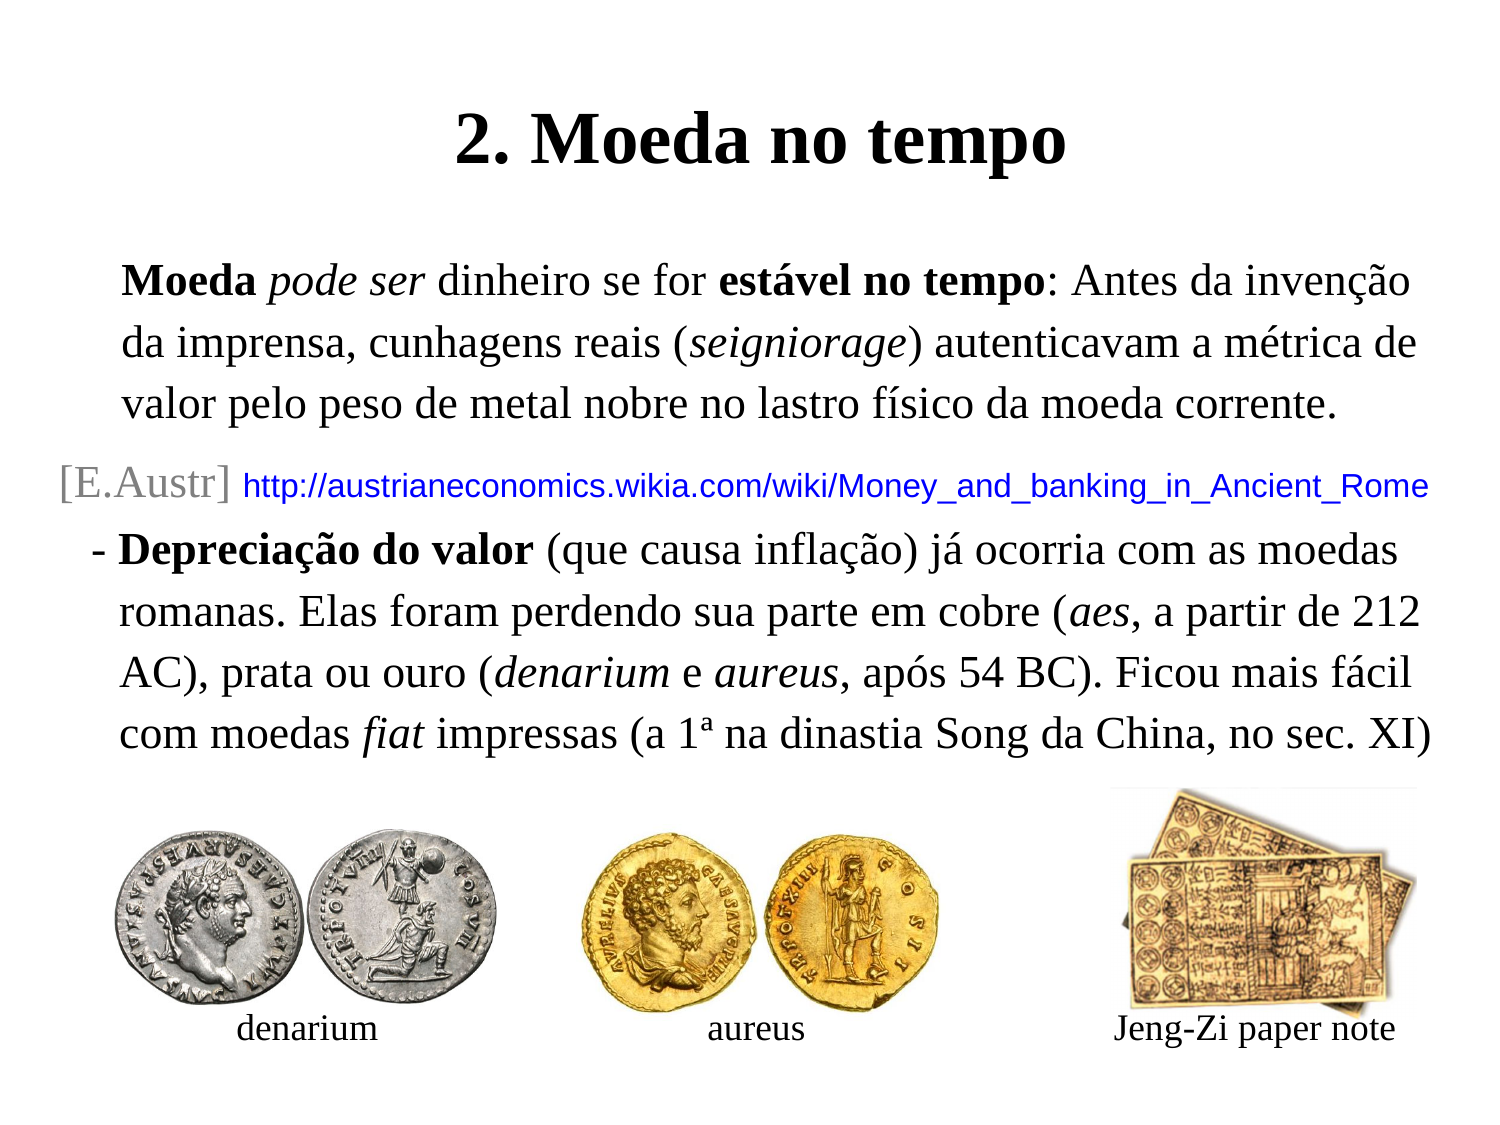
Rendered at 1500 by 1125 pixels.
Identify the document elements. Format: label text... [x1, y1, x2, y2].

text_box Jeng-Zi paper note [1113, 1006, 1397, 1049]
picture [113, 827, 498, 1007]
title 2. Moeda no tempo [97, 63, 1426, 214]
picture [576, 824, 949, 1022]
text_box aureus [707, 1006, 806, 1049]
picture [1110, 787, 1417, 1020]
text_box Moeda pode ser dinheiro se for estável no tempo: Antes da invenção da imprensa, cunhagens reais (seigniorage) autenticavam a métrica de valor pelo peso de metal nobre no lastro físico da moeda corrente. [E.Austr] http://austrianeconomics.wikia.com/wiki/Money_and_banking_in_Ancient_Rome - Depreciação do valor (que causa inflação) já ocorria com as moedas romanas. Elas foram perdendo sua parte em cobre (aes, a partir de 212 AC), prata ou ouro (denarium e aureus, após 54 BC). Ficou mais fácil com moedas fiat impressas (a 1ª na dinastia Song da China, no sec. XI) [56, 244, 1442, 759]
text_box denarium [236, 1006, 379, 1049]
